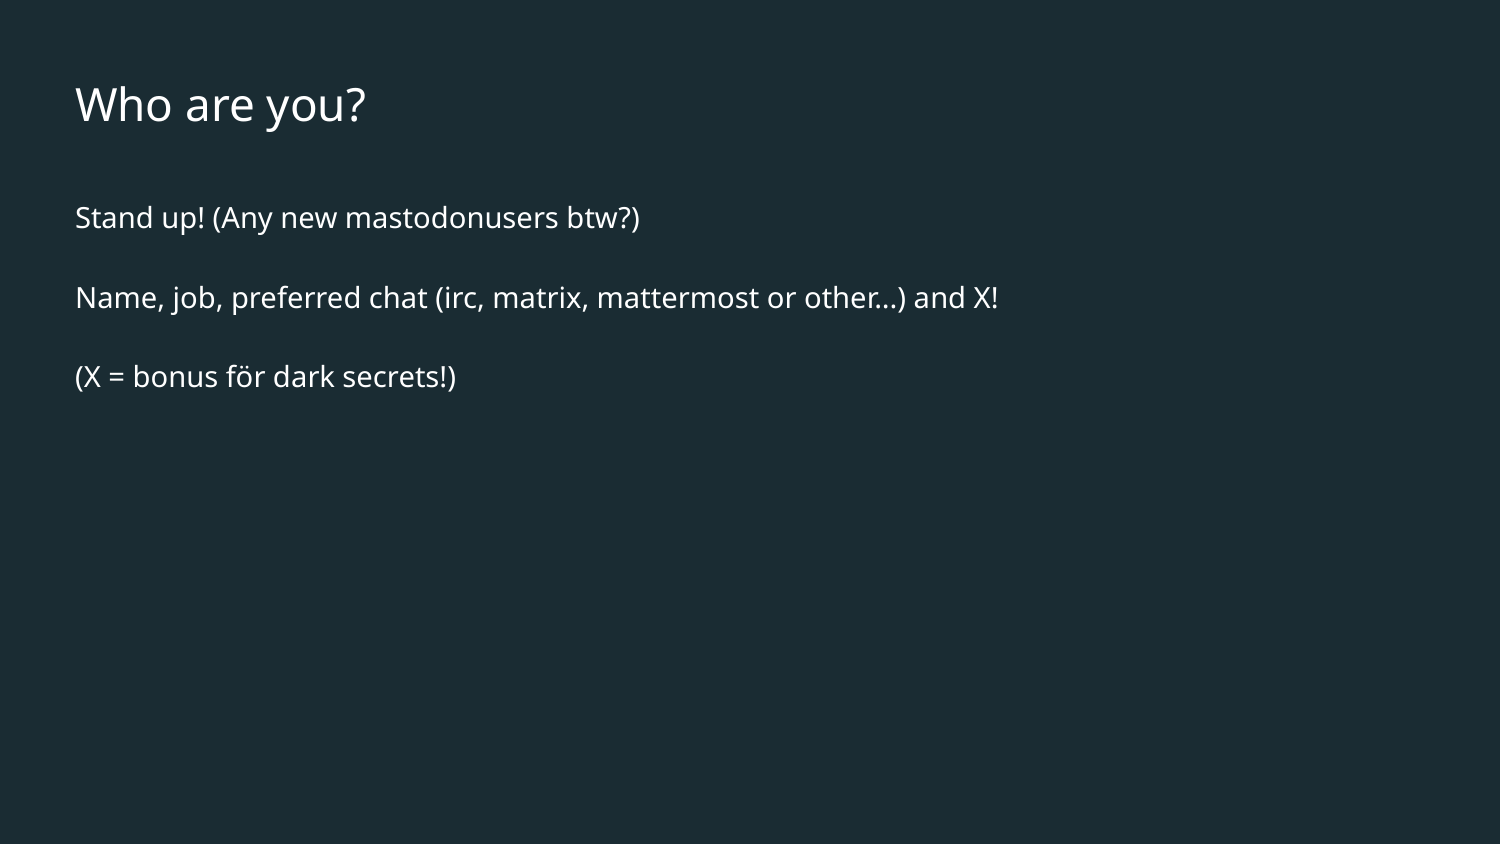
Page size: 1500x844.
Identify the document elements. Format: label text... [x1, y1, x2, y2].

title Who are you? [75, 33, 1425, 175]
list Stand up! (Any new mastodonusers btw?) Name, job, preferred chat (irc, matrix, mattermost or other...) and X! (X = bonus för dark secrets!) [75, 197, 1425, 687]
